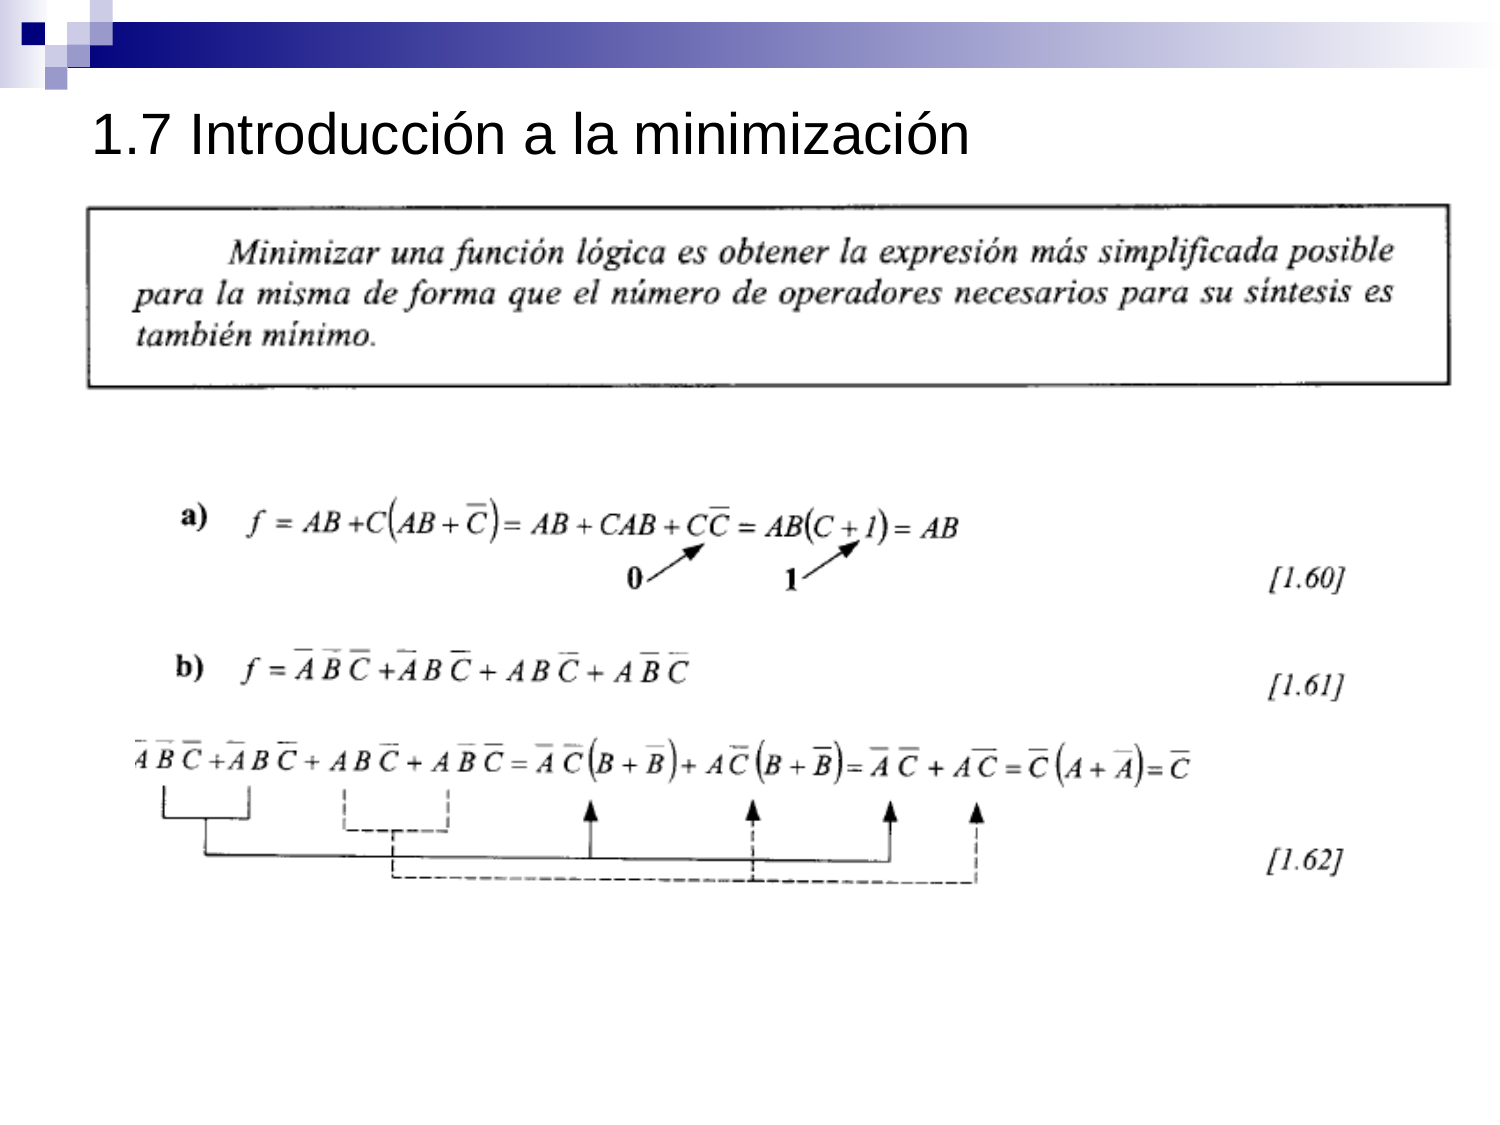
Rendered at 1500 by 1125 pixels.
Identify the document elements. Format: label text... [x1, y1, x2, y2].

picture [135, 479, 1388, 908]
picture [76, 196, 1477, 407]
title 1.7 Introducción a la minimización [76, 78, 1427, 185]
